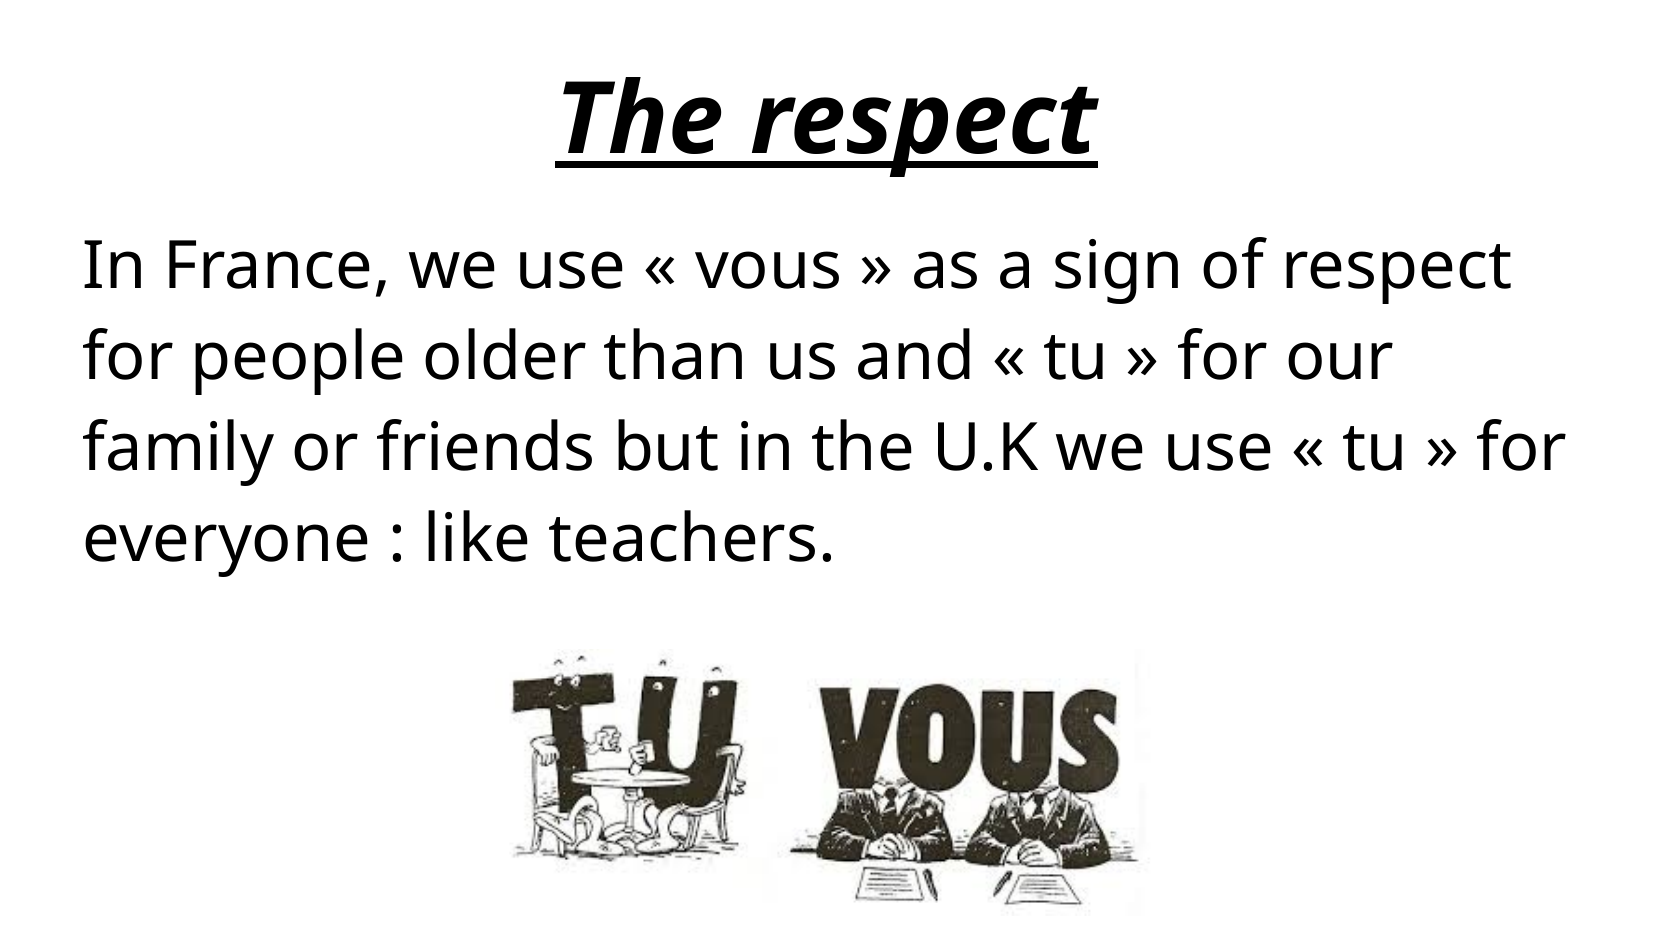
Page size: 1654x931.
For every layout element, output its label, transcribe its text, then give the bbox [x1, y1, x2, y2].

list In France, we use « vous » as a sign of respect for people older than us and « tu » for our family or friends but in the U.K we use « tu » for everyone : like teachers. [82, 217, 1571, 650]
title The respect [82, 35, 1571, 194]
picture [495, 649, 1152, 916]
